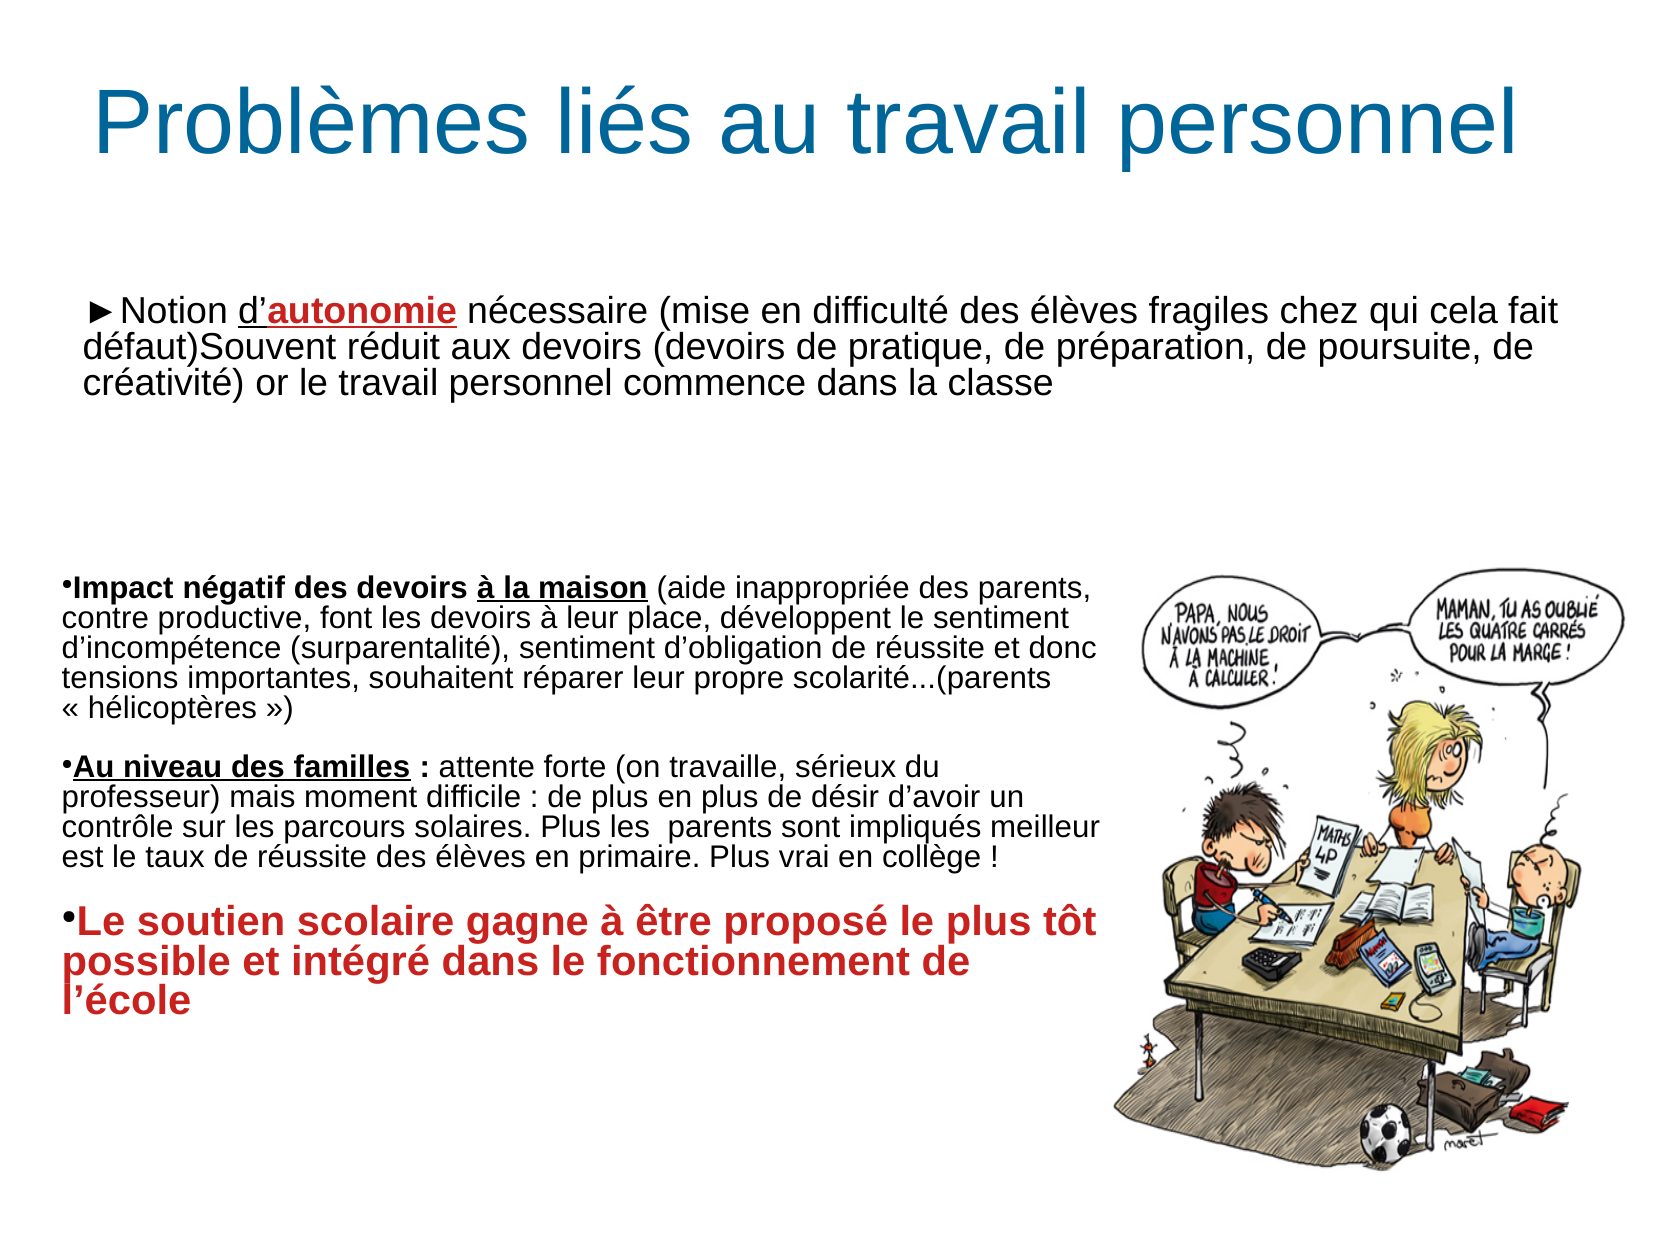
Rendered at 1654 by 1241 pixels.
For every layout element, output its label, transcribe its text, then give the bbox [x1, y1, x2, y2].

title Problèmes liés au travail personnel [88, 13, 1577, 220]
list Impact négatif des devoirs à la maison (aide inappropriée des parents, contre productive, font les devoirs à leur place, développent le sentiment d’incompétence (surparentalité), sentiment d’obligation de réussite et donc tensions importantes, souhaitent réparer leur propre scolarité...(parents « hélicoptères ») Au niveau des familles : attente forte (on travaille, sérieux du professeur) mais moment difficile : de plus en plus de désir d’avoir un contrôle sur les parcours solaires. Plus les parents sont impliqués meilleur est le taux de réussite des élèves en primaire. Plus vrai en collège ! Le soutien scolaire gagne à être proposé le plus tôt possible et intégré dans le fonctionnement de l’école [61, 574, 1107, 1087]
picture [1107, 551, 1632, 1184]
list ►Notion d’autonomie nécessaire (mise en difficulté des élèves fragiles chez qui cela fait défaut)Souvent réduit aux devoirs (devoirs de pratique, de préparation, de poursuite, de créativité) or le travail personnel commence dans la classe [82, 220, 1577, 547]
